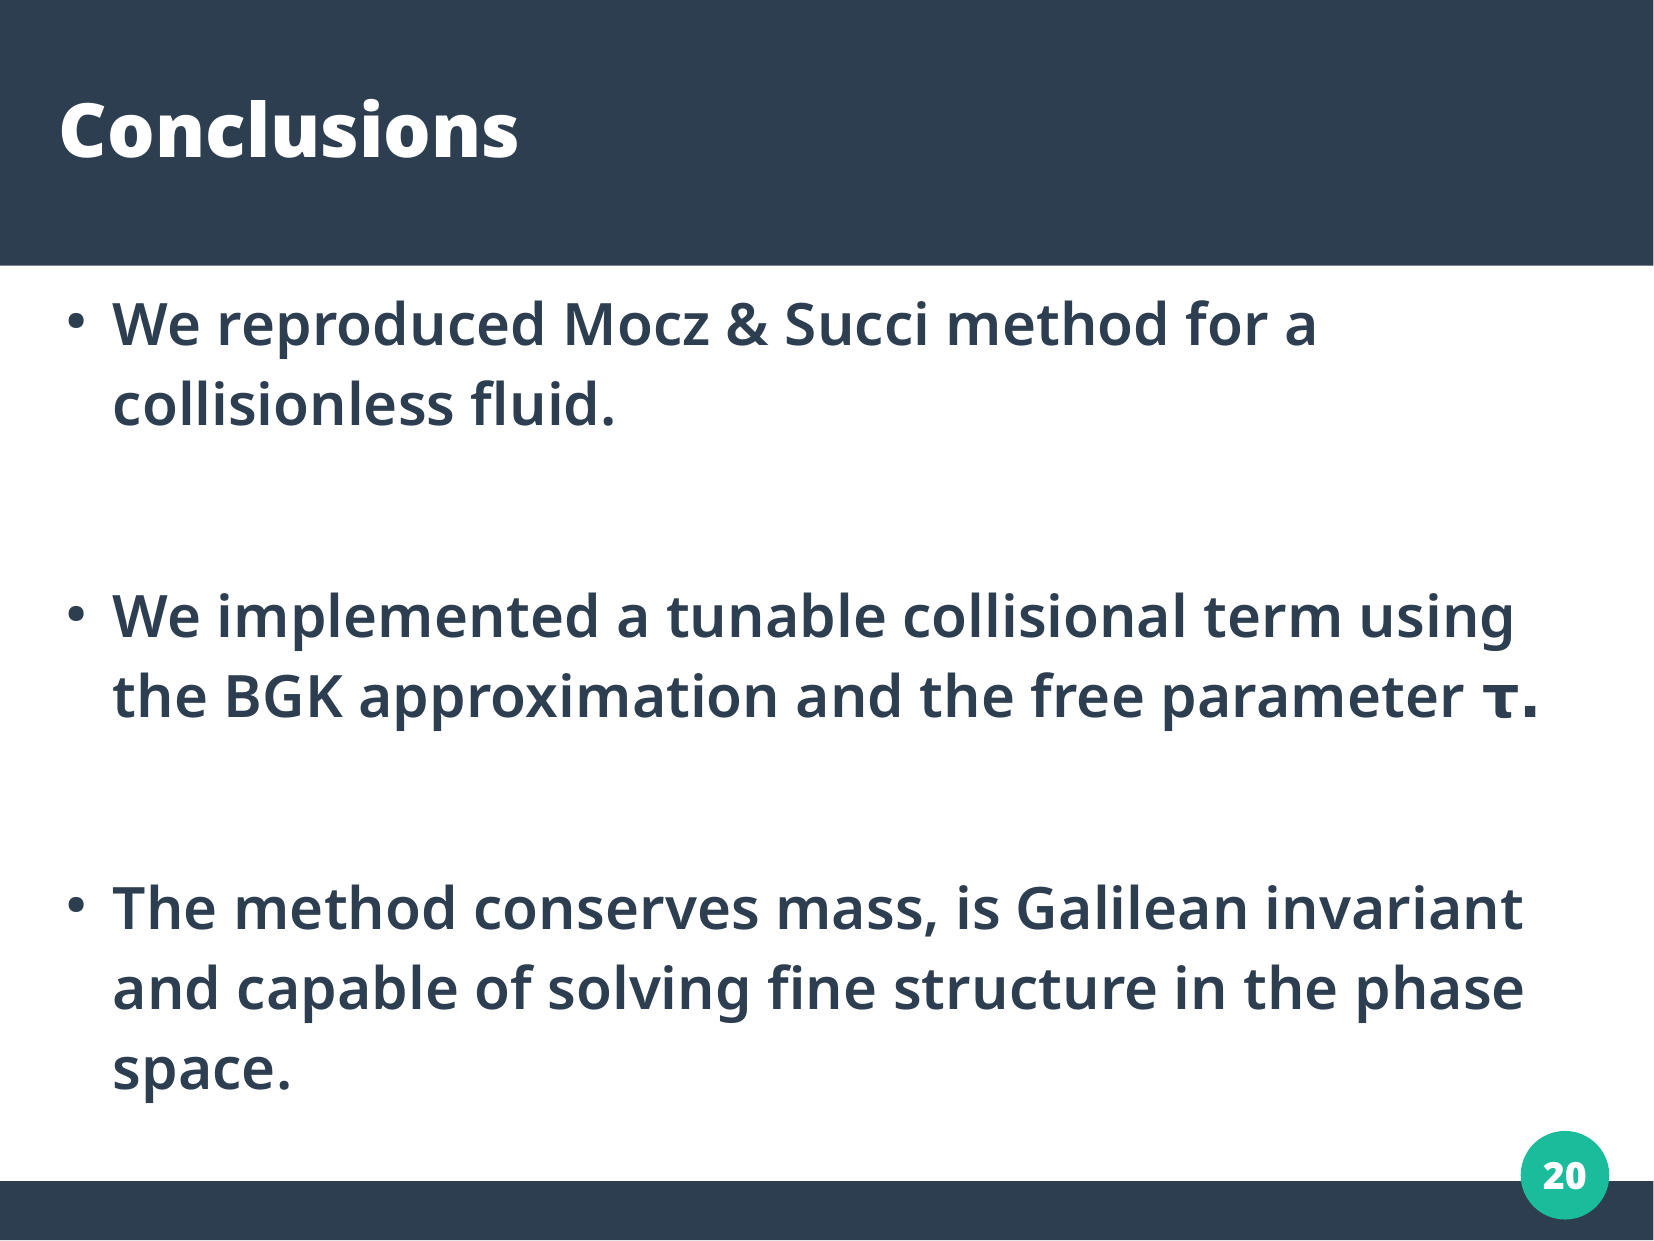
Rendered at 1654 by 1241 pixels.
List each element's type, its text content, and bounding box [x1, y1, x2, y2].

title Conclusions [59, 49, 1595, 207]
list We reproduced Mocz & Succi method for a collisionless fluid. We implemented a tunable collisional term using the BGK approximation and the free parameter τ. The method conserves mass, is Galilean invariant and capable of solving fine structure in the phase space. [50, 282, 1586, 1110]
